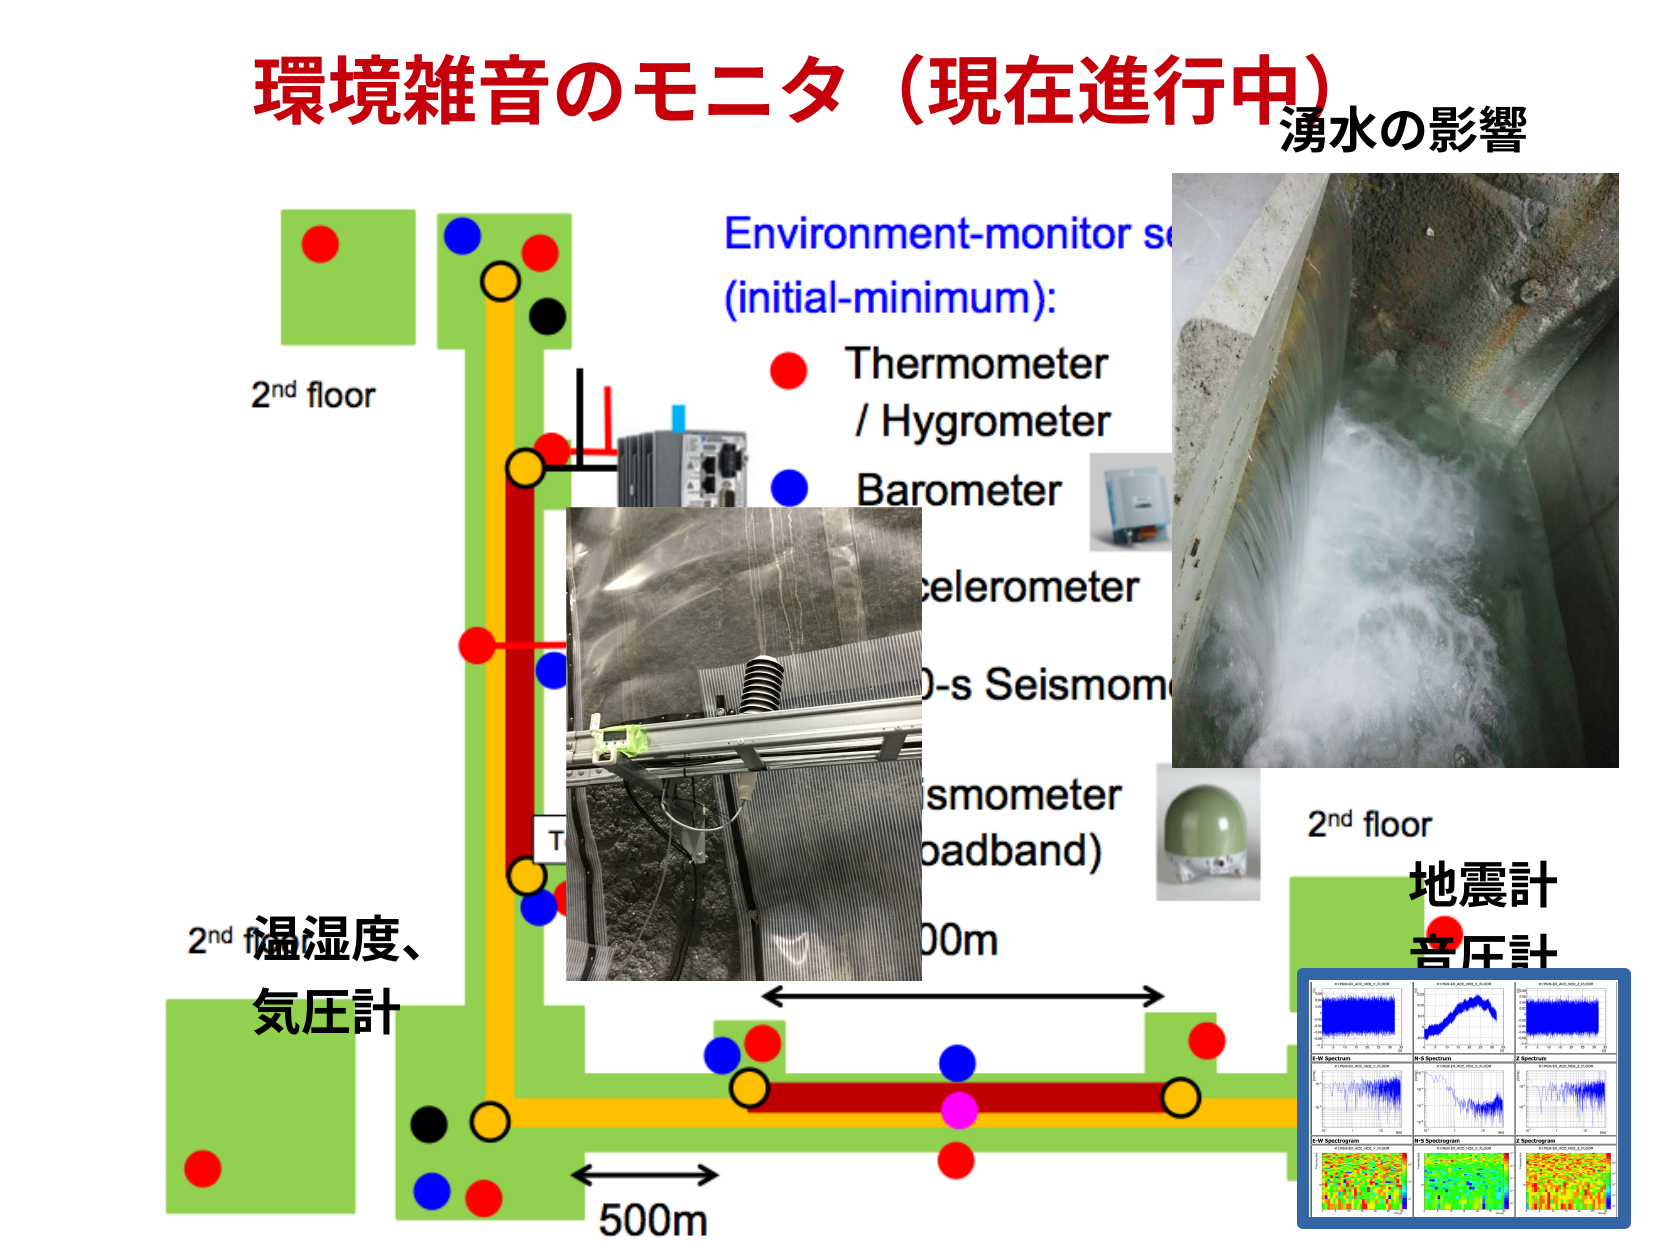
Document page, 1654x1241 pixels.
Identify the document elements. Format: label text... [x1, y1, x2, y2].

text_box 湧水の影響 [1263, 82, 1595, 166]
title 環境雑音のモニタ（現在進行中） [70, 17, 1560, 154]
picture [141, 173, 1619, 1241]
picture [1309, 980, 1619, 1217]
text_box 地震計 音圧計 [1393, 838, 1642, 974]
text_box 温湿度、気圧計 [236, 892, 485, 1028]
